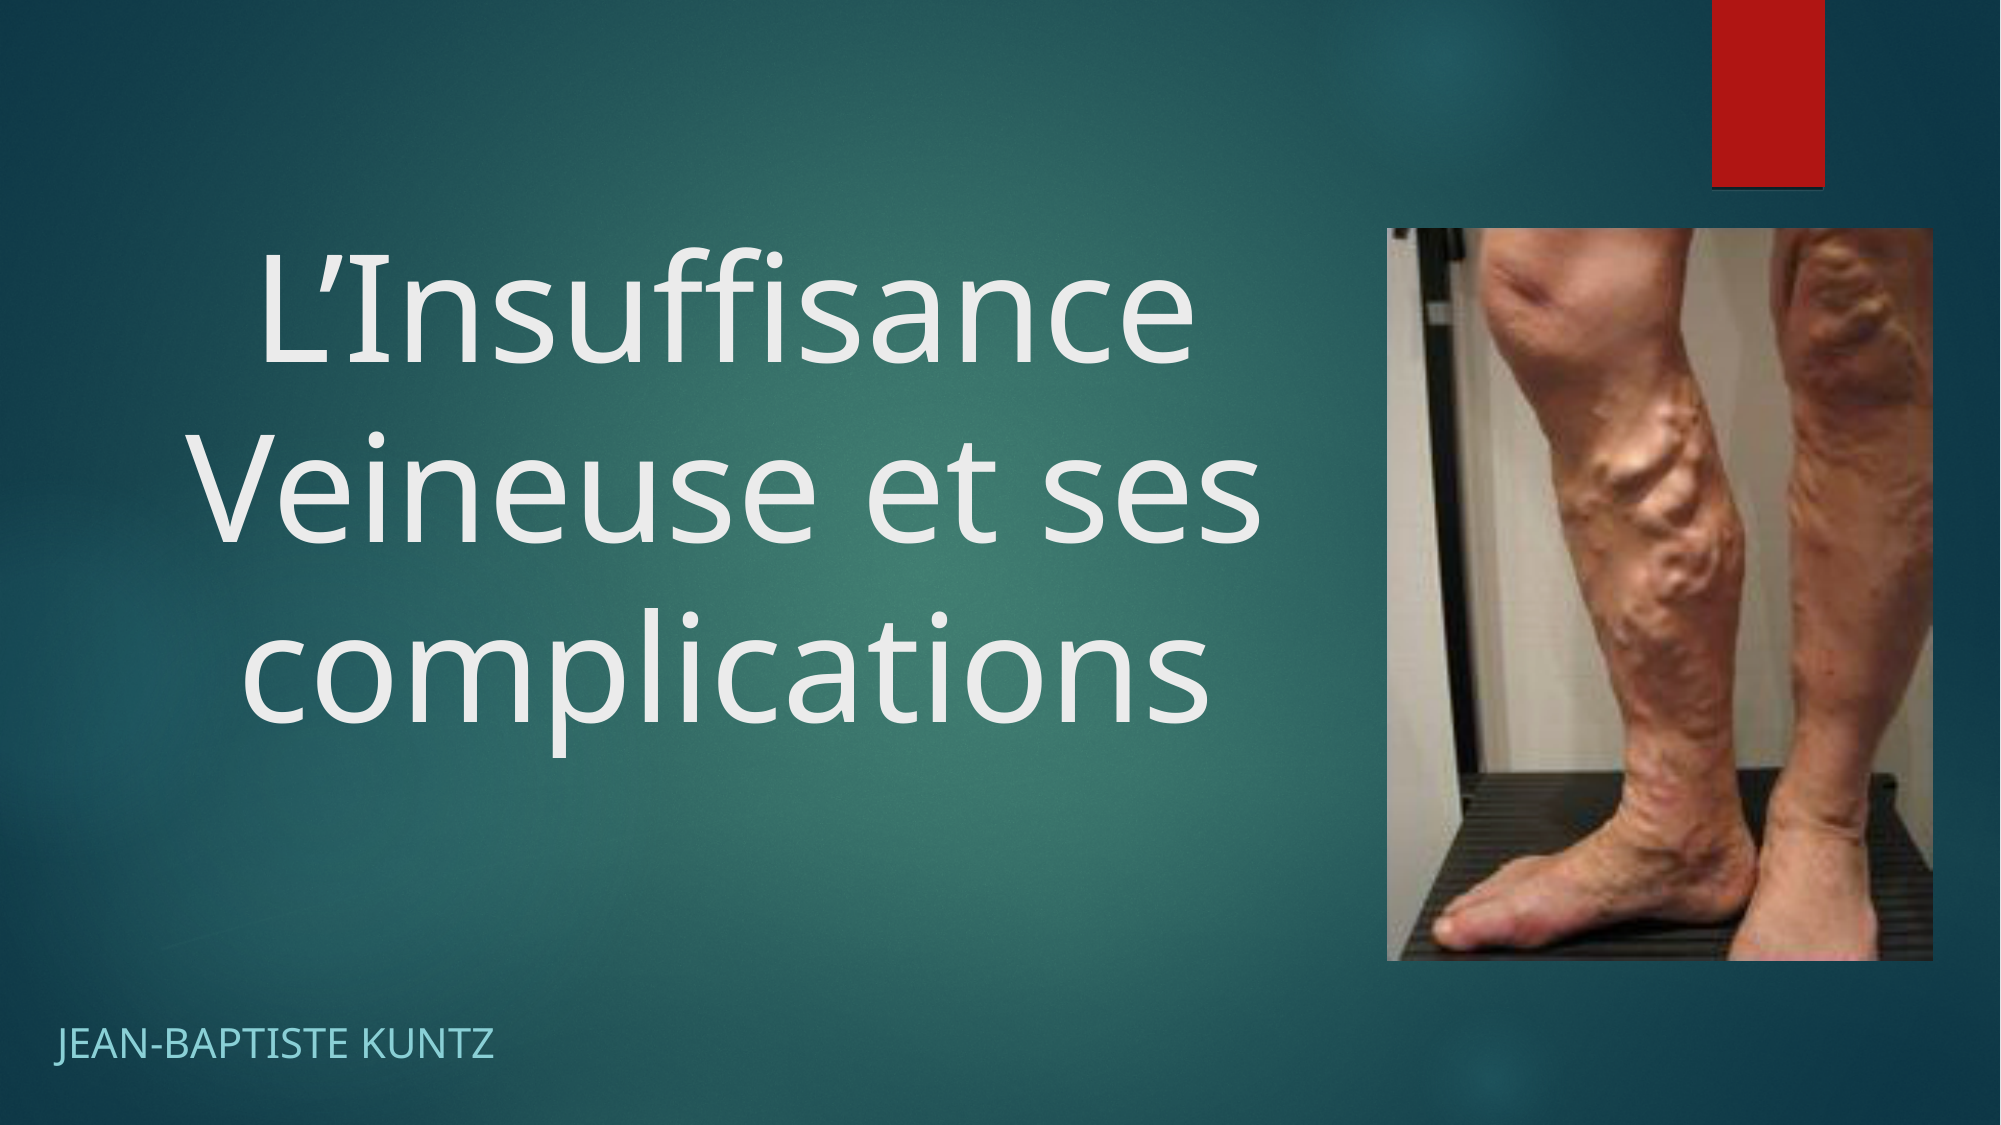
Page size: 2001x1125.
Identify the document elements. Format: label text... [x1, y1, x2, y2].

picture [1387, 228, 1933, 961]
subtitle Jean-baptiste Kuntz [42, 1014, 556, 1079]
title L’Insuffisance Veineuse et ses complications [116, 205, 1337, 751]
